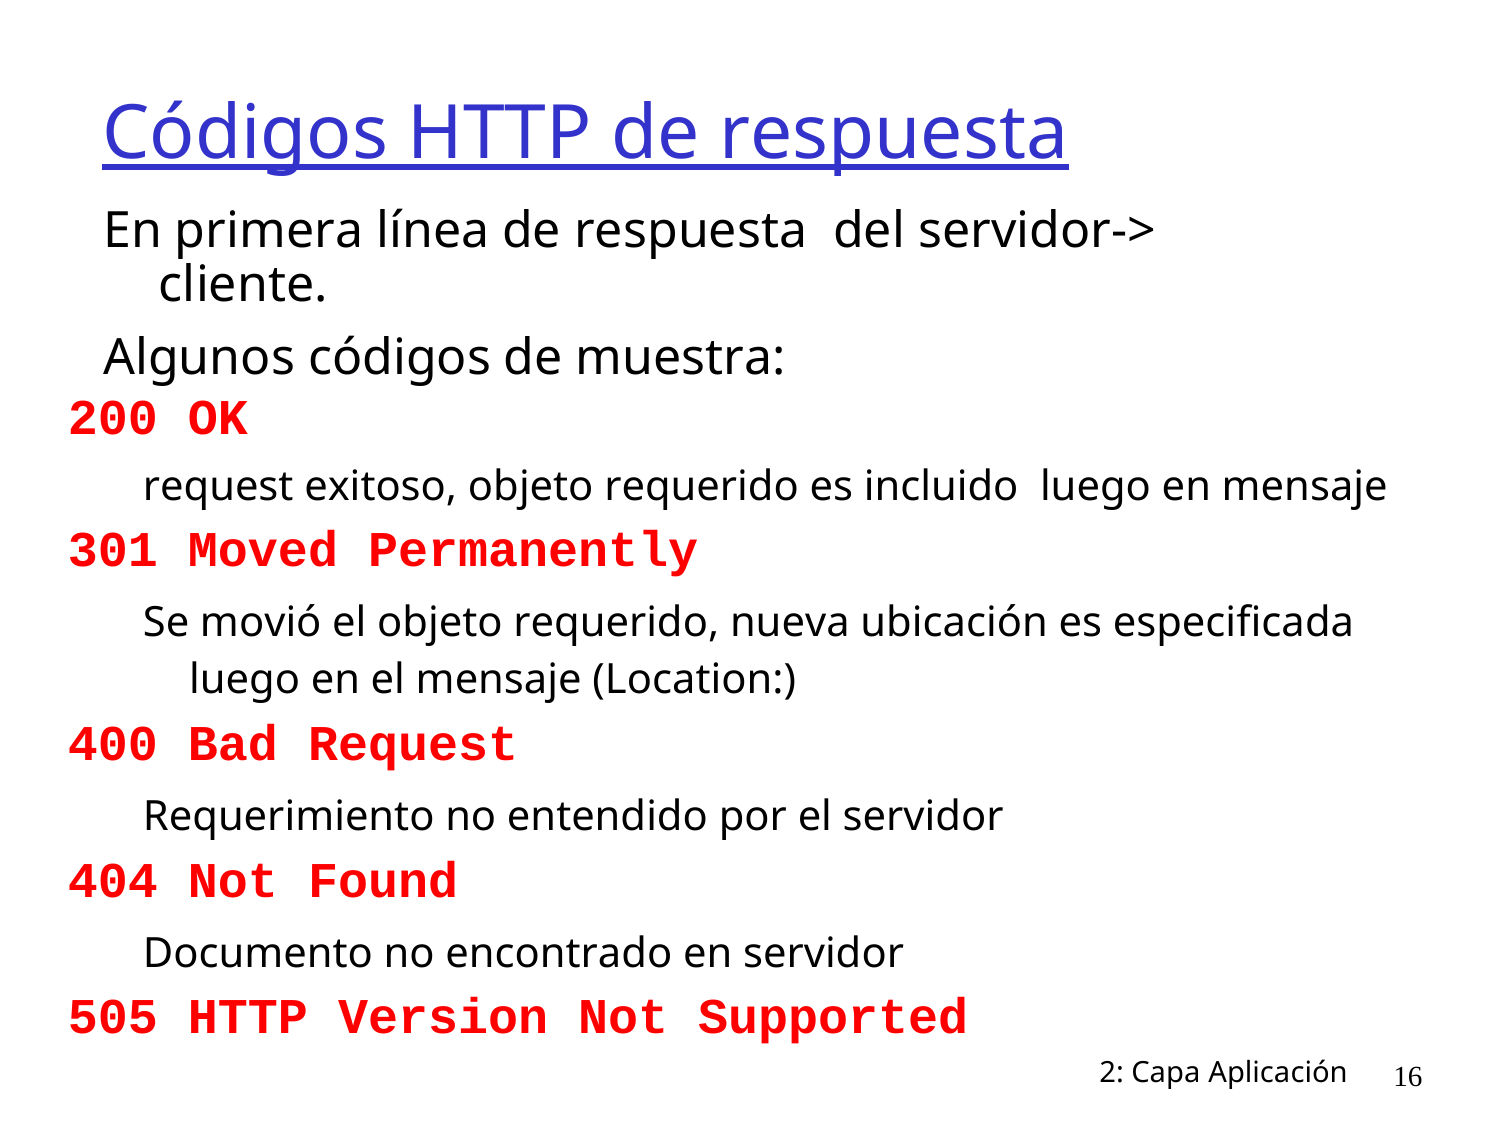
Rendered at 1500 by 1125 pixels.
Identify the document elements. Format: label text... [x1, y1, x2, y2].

list 200 OK request exitoso, objeto requerido es incluido luego en mensaje 301 Moved Permanently Se movió el objeto requerido, nueva ubicación es especificada luego en el mensaje (Location:) 400 Bad Request Requerimiento no entendido por el servidor 404 Not Found Documento no encontrado en servidor 505 HTTP Version Not Supported [53, 385, 1466, 1068]
text_box En primera línea de respuesta del servidor-> cliente. Algunos códigos de muestra: [88, 196, 1350, 393]
title Códigos HTTP de respuesta [87, 37, 1363, 225]
